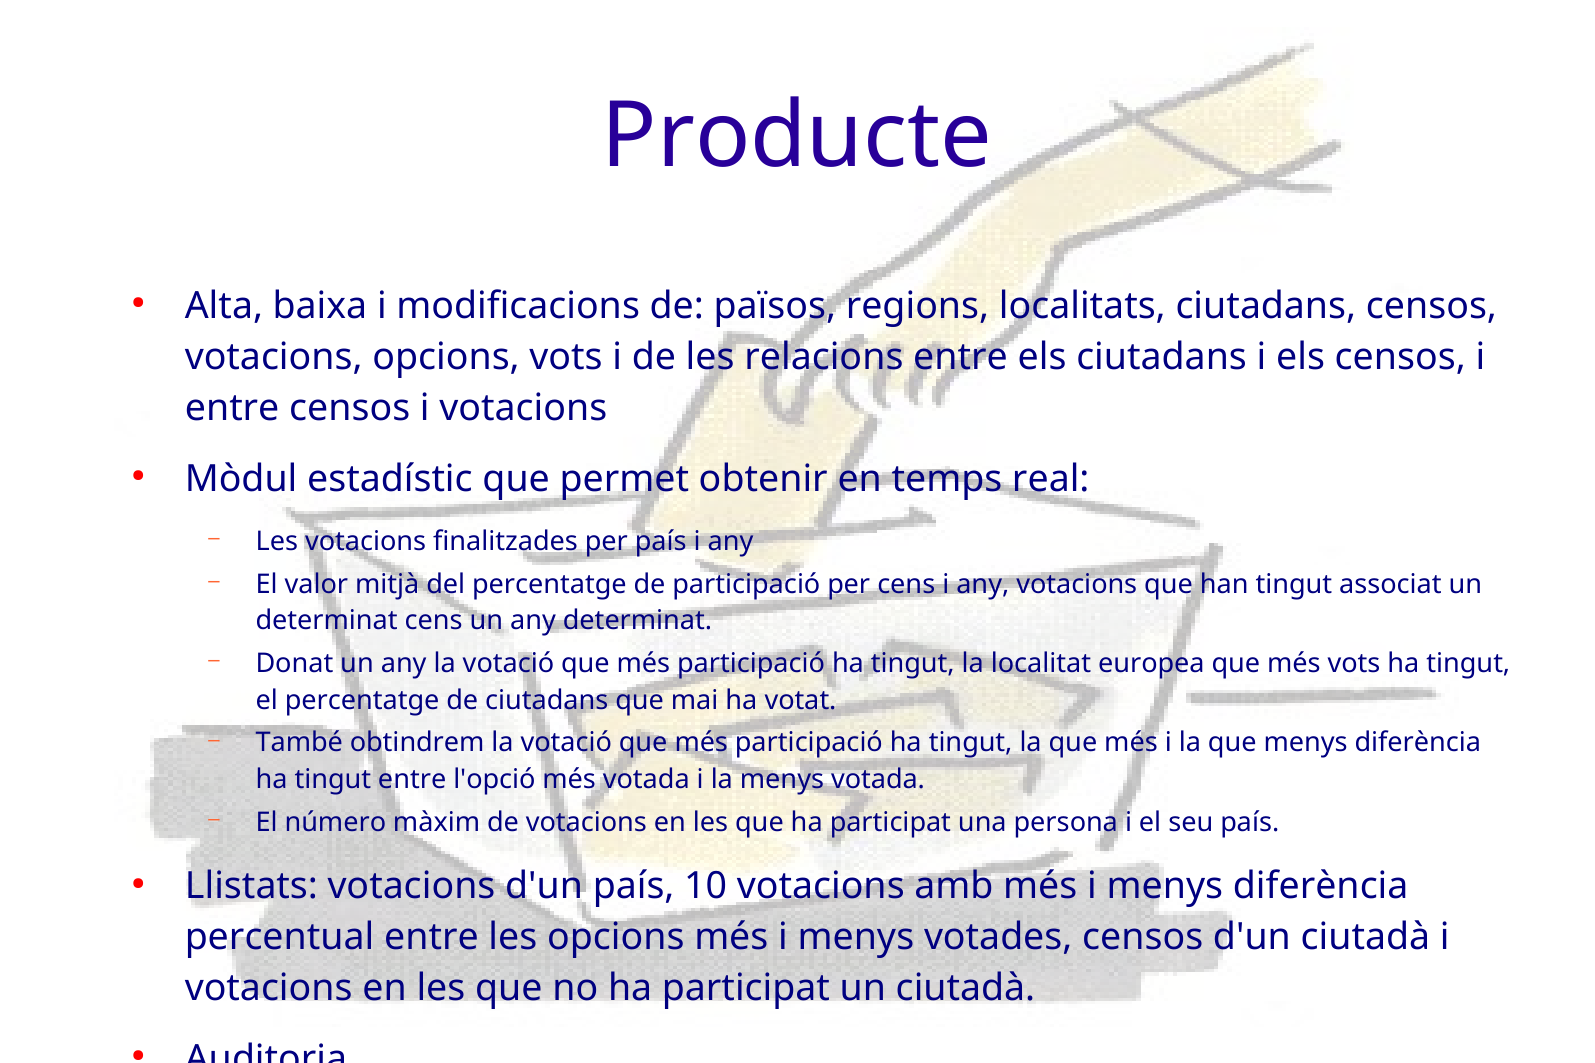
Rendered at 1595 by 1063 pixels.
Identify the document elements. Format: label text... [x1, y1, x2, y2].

picture [283, 1053, 295, 1063]
list Alta, baixa i modificacions de: països, regions, localitats, ciutadans, censos, votacions, opcions, vots i de les relacions entre els ciutadans i els censos, i entre censos i votacions Mòdul estadístic que permet obtenir en temps real: Les votacions finalitzades per país i any El valor mitjà del percentatge de participació per cens i any, votacions que han tingut associat un determinat cens un any determinat. Donat un any la votació que més participació ha tingut, la localitat europea que més vots ha tingut, el percentatge de ciutadans que mai ha votat. També obtindrem la votació que més participació ha tingut, la que més i la que menys diferència ha tingut entre l'opció més votada i la menys votada. El número màxim de votacions en les que ha participat una persona i el seu país. Llistats: votacions d'un país, 10 votacions amb més i menys diferència percentual entre les opcions més i menys votades, censos d'un ciutadà i votacions en les que no ha participat un ciutadà. Auditoria [113, 278, 1515, 1007]
picture [192, 1049, 200, 1060]
title Producte [79, 42, 1515, 220]
picture [0, 0, 1595, 1063]
picture [237, 1053, 249, 1063]
